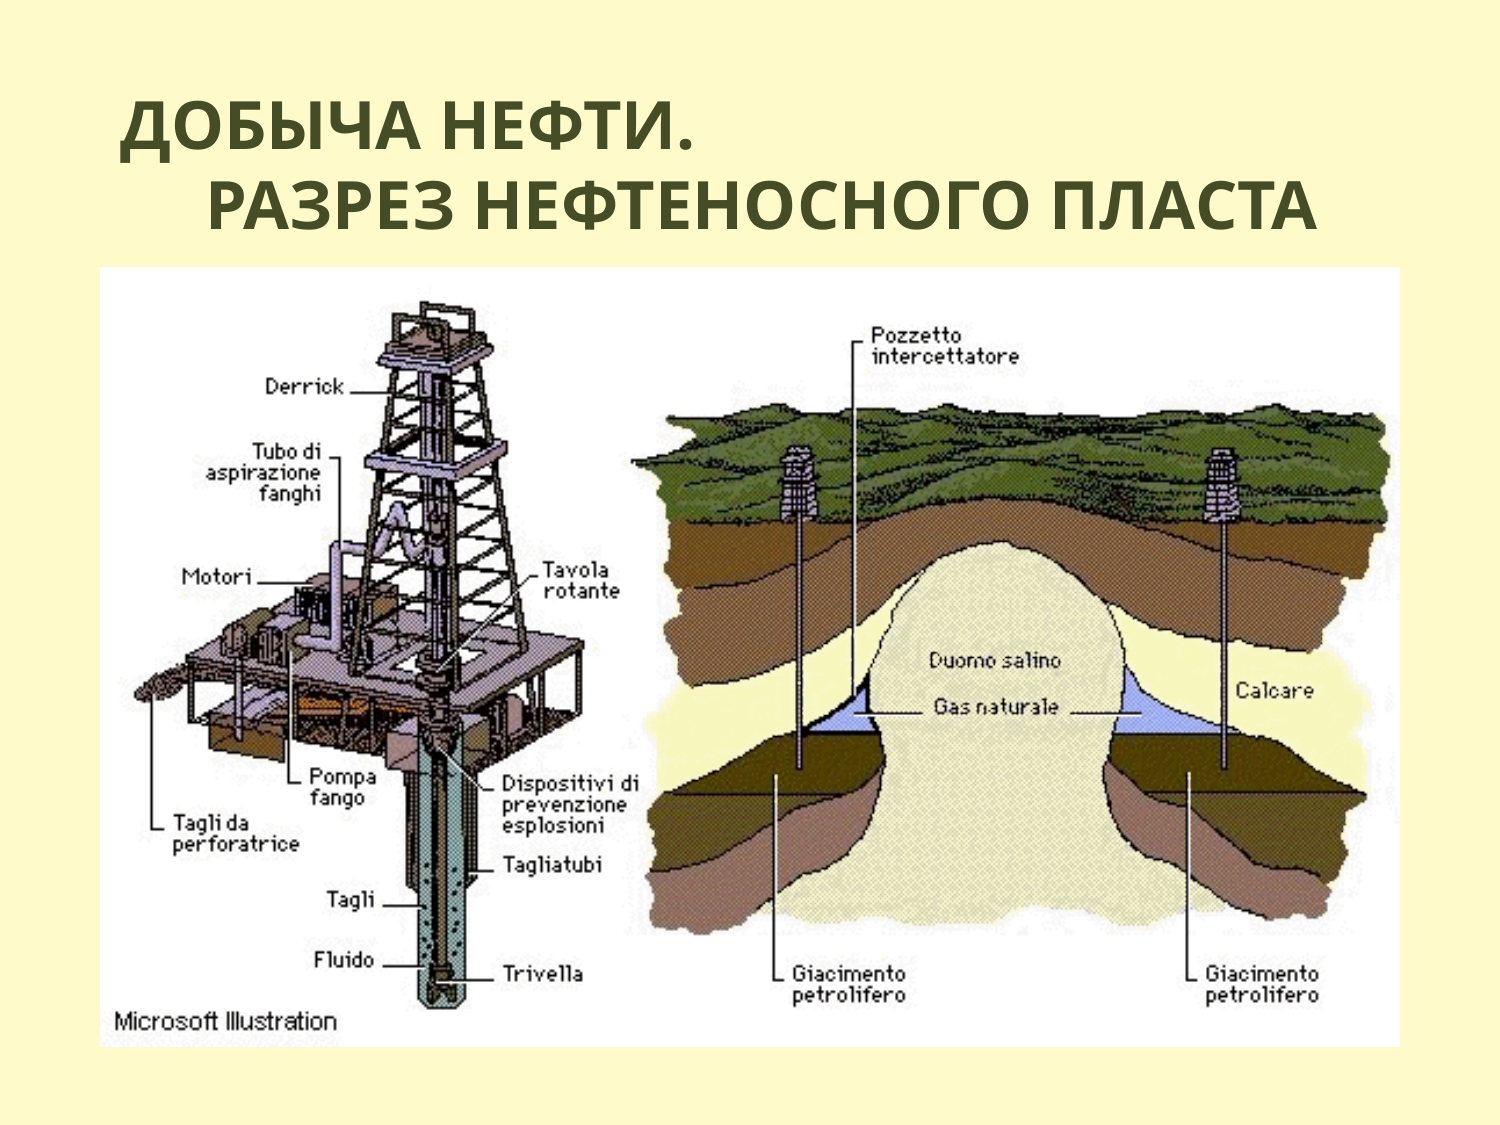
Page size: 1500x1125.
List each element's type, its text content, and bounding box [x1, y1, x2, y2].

title Добыча нефти. Разрез нефтеносного пласта [49, 75, 1475, 214]
picture [100, 267, 1400, 1047]
